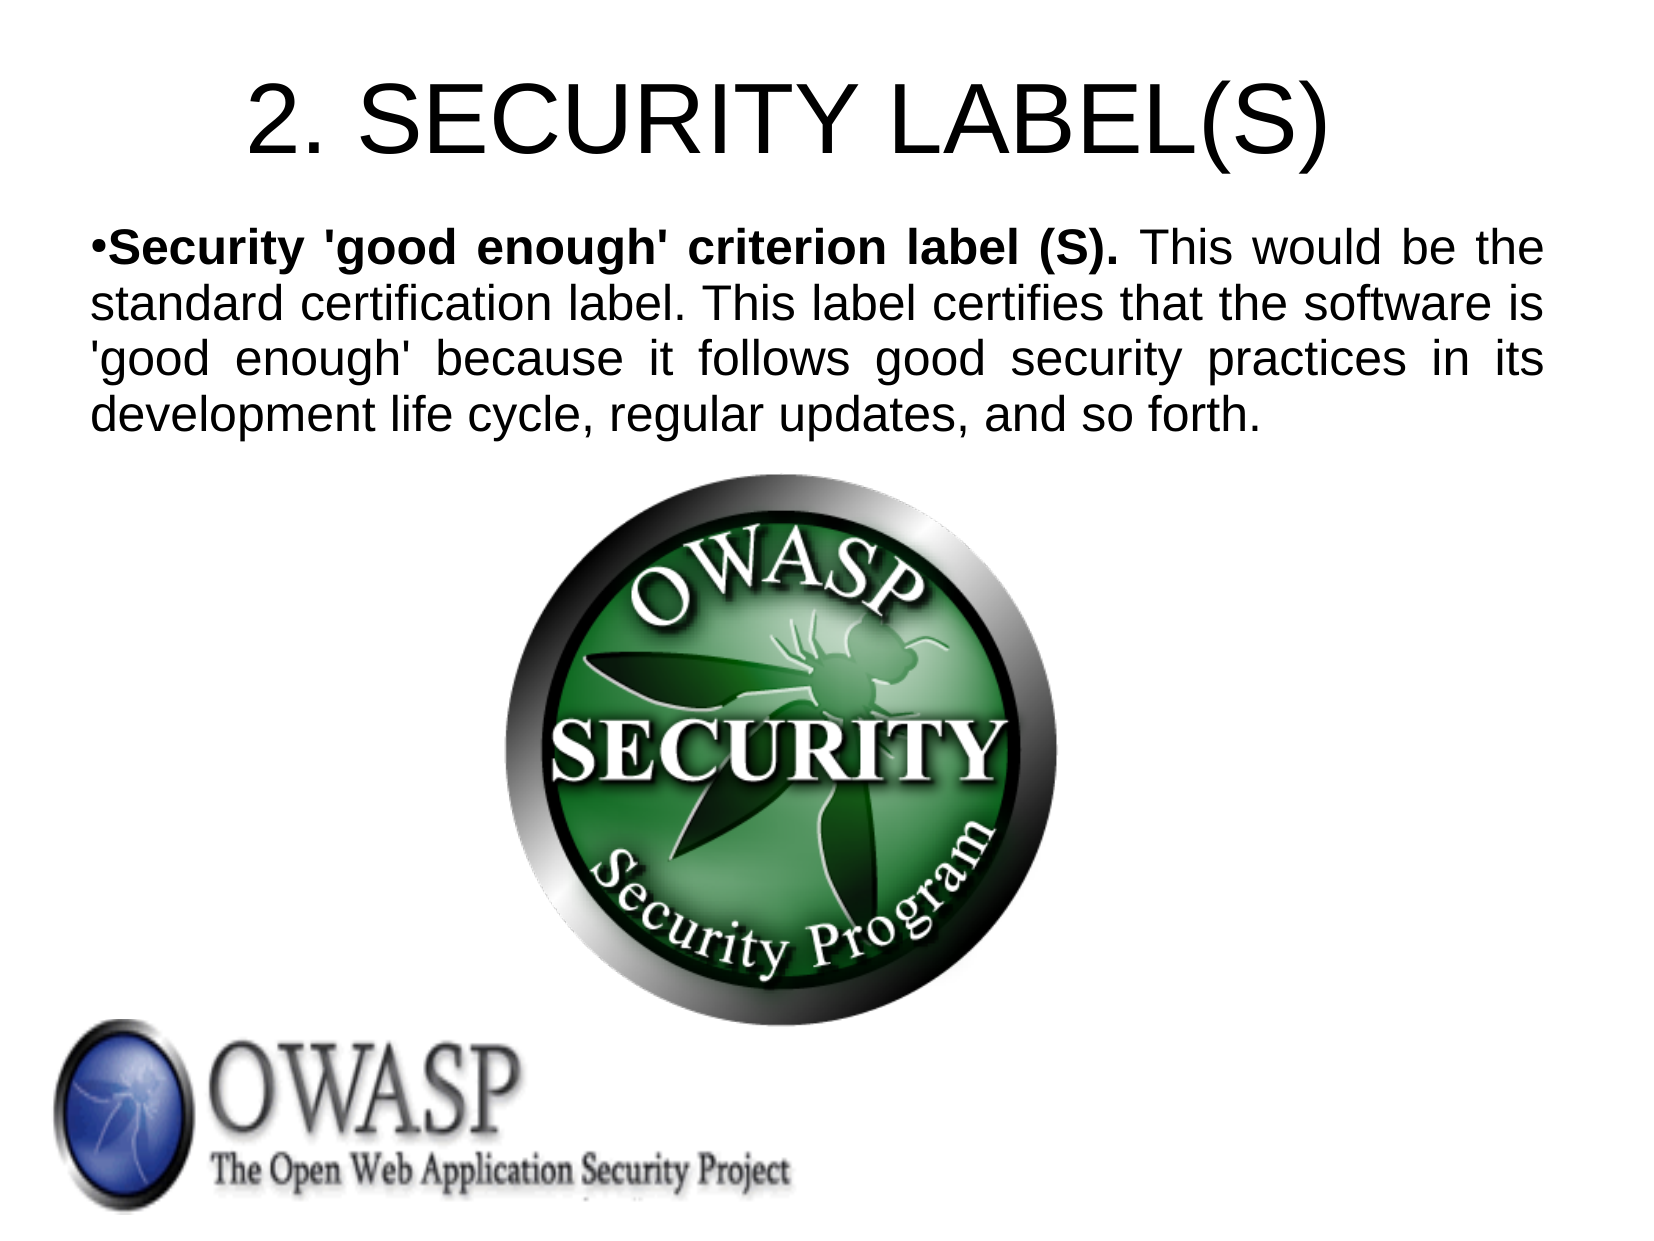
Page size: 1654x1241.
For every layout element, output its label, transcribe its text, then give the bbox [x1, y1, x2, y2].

picture [45, 464, 1066, 1216]
subtitle Security 'good enough' criterion label (S). This would be the standard certification label. This label certifies that the software is 'good enough' because it follows good security practices in its development life cycle, regular updates, and so forth. [89, 135, 1546, 610]
title 2. SECURITY LABEL(S) [45, 15, 1534, 223]
